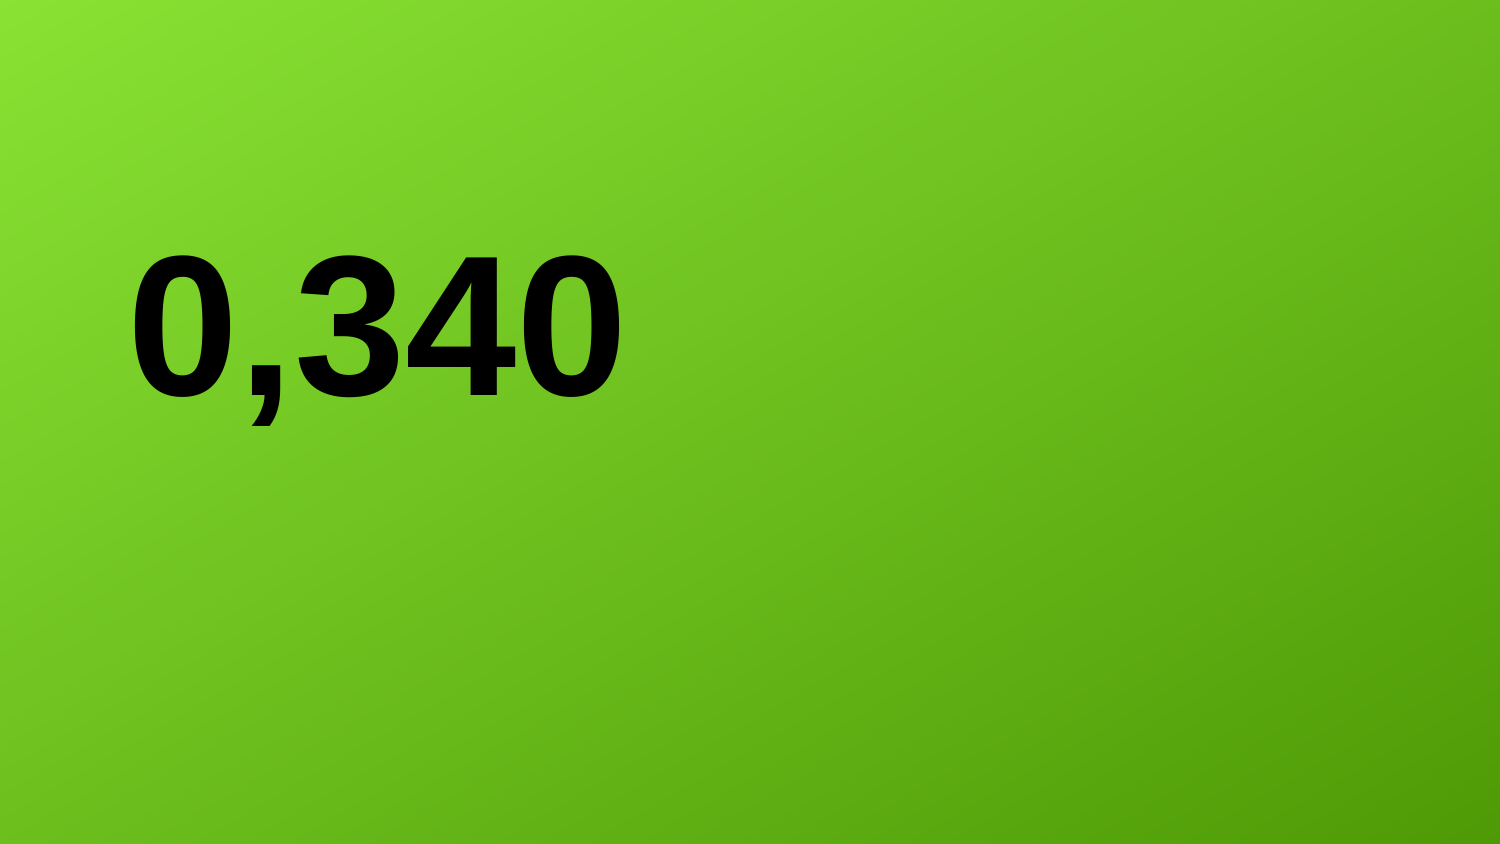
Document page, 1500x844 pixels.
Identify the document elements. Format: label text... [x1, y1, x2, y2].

title 0,340 [112, 259, 1388, 450]
